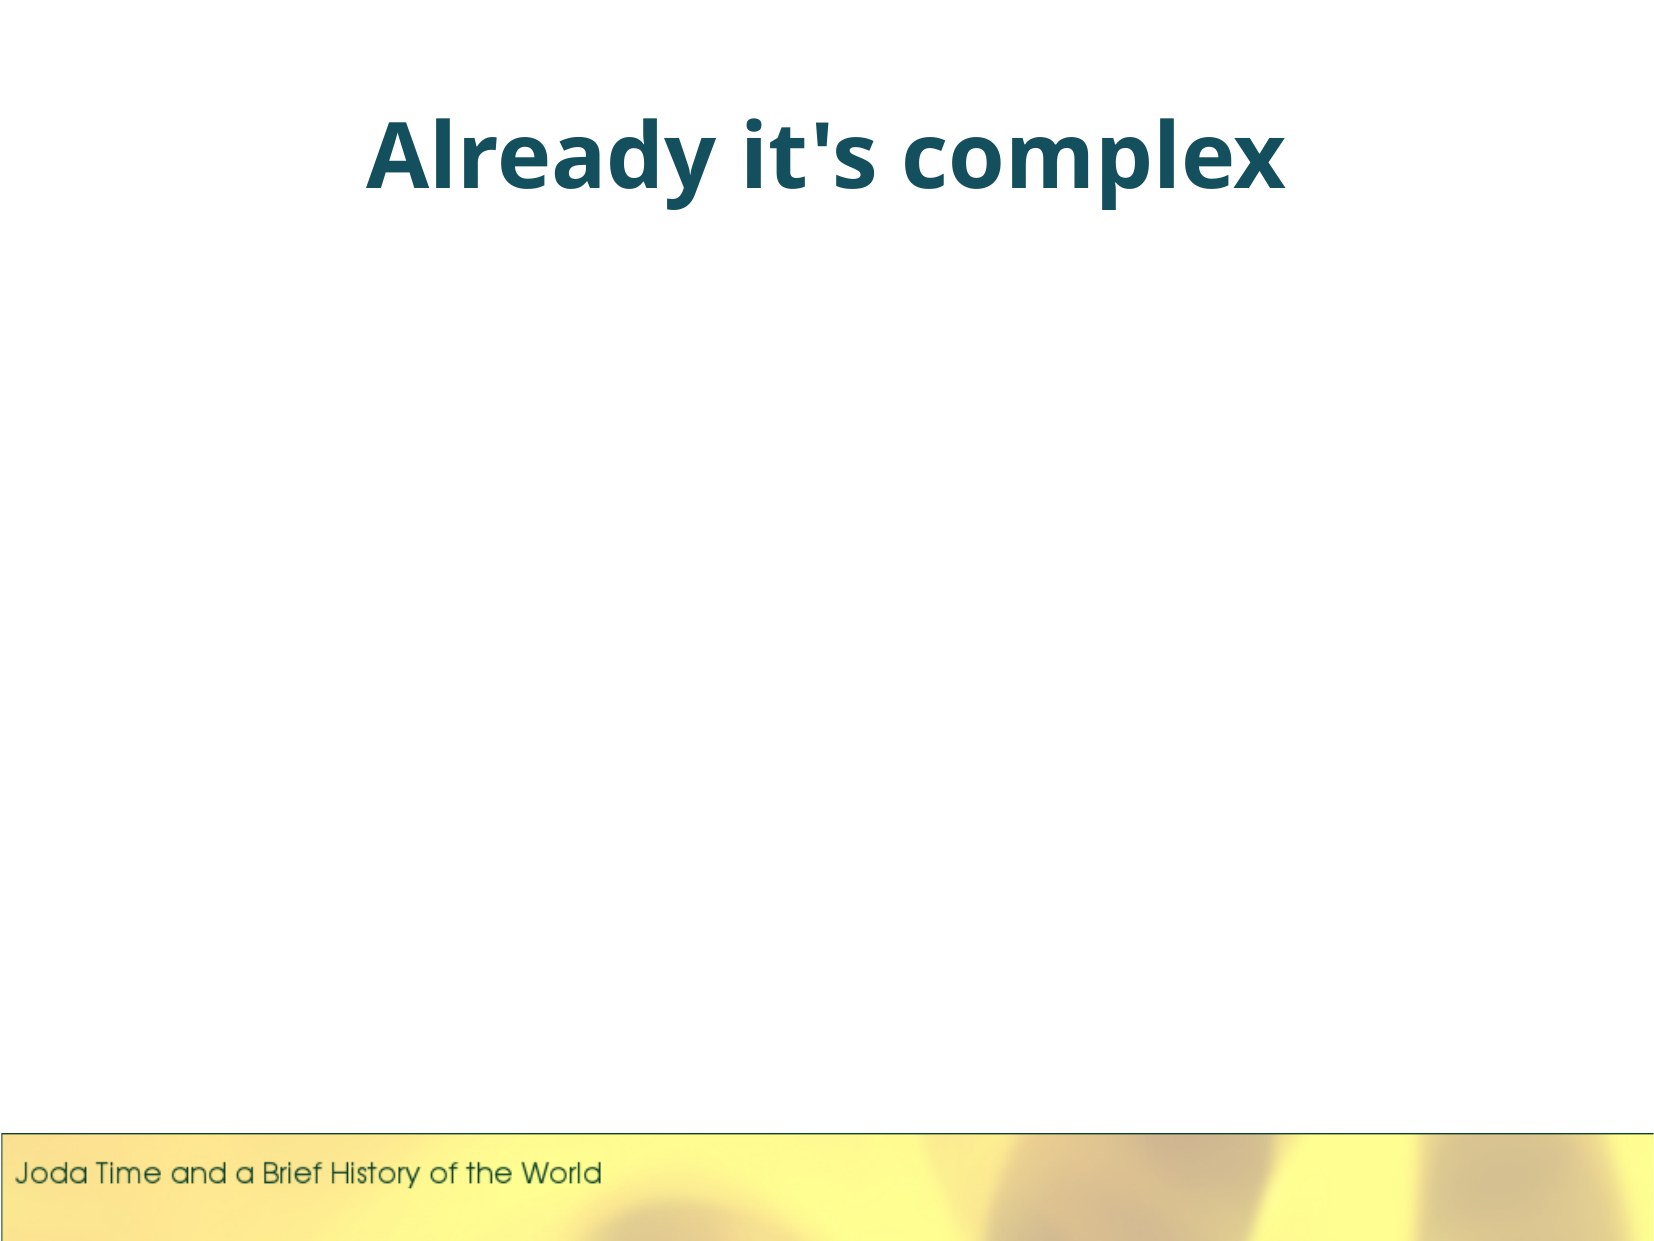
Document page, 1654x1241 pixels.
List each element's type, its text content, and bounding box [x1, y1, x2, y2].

title Already it's complex [82, 49, 1571, 257]
picture [1, 1133, 1654, 1241]
